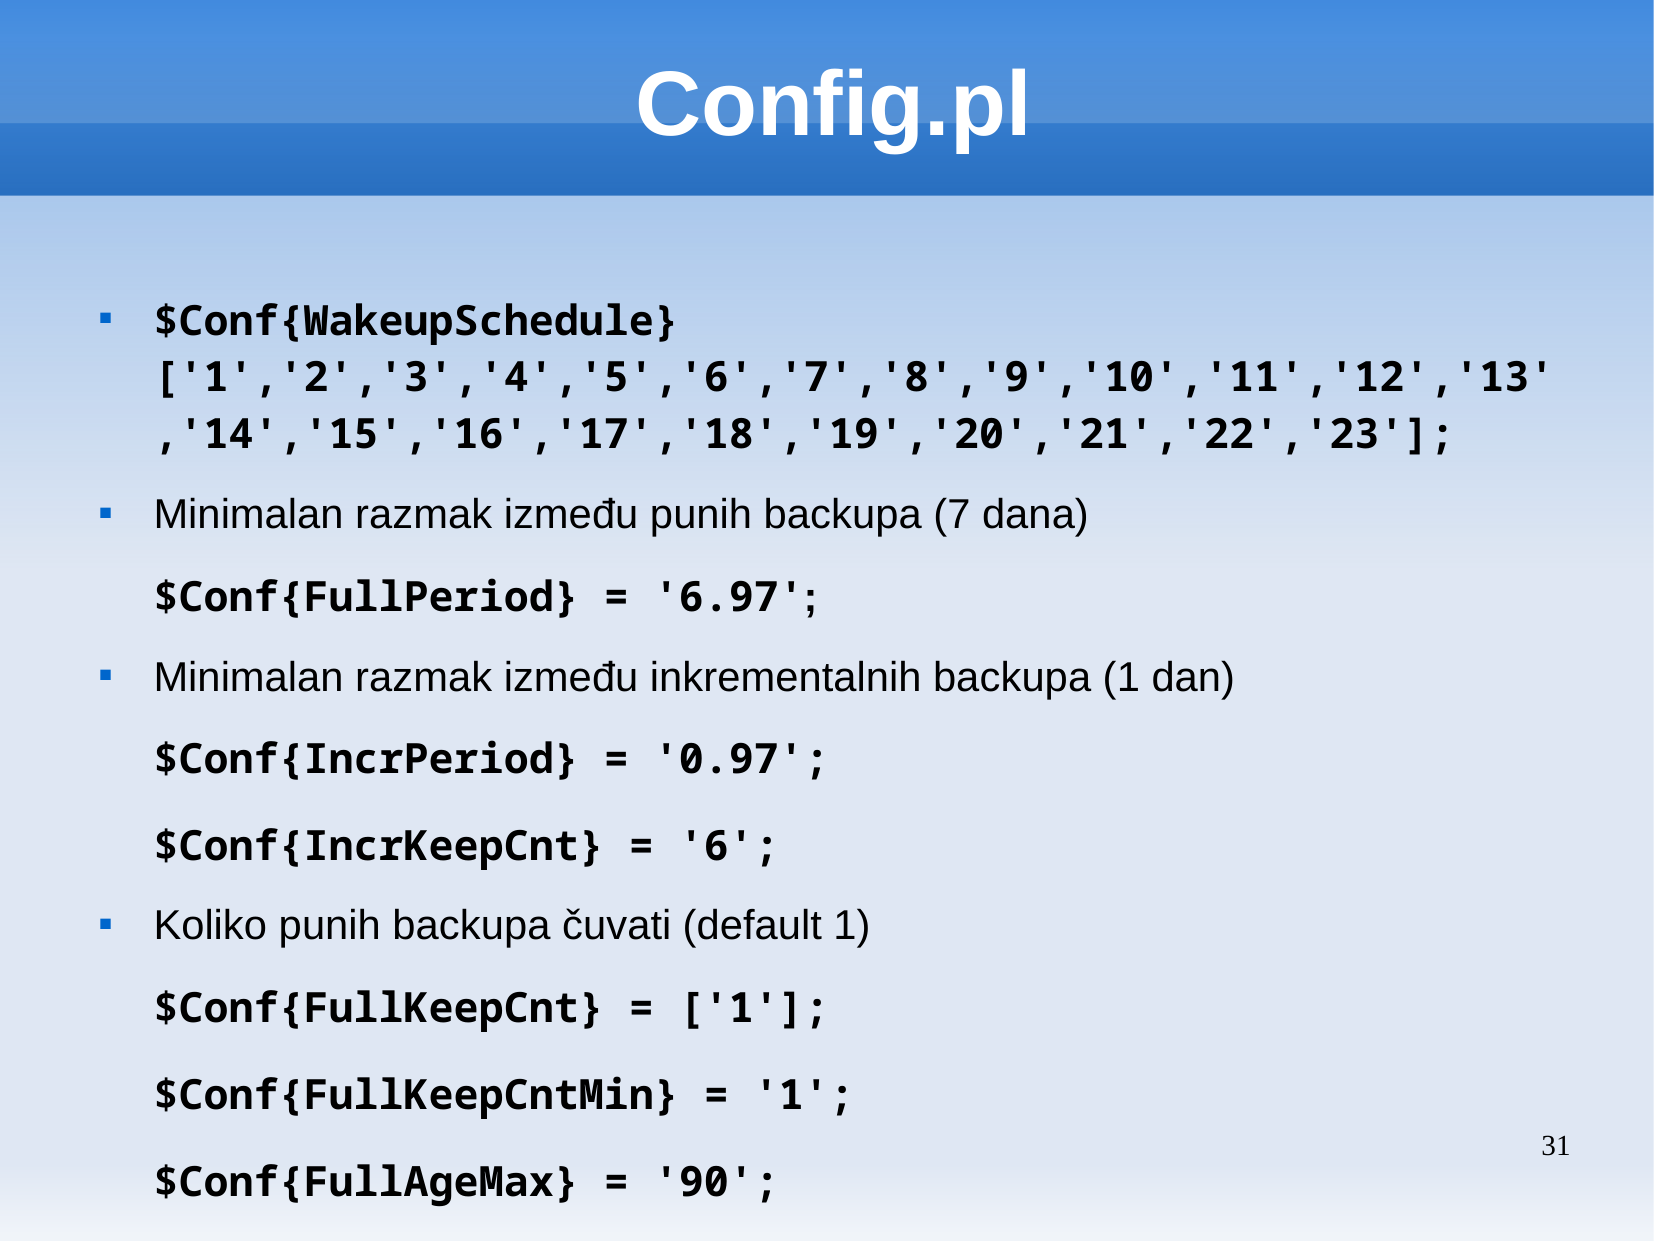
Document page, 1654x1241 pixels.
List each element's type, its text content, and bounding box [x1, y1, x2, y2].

list $Conf{WakeupSchedule}['1','2','3','4','5','6','7','8','9','10','11','12','13','14','15','16','17','18','19','20','21','22','23']; Minimalan razmak između punih backupa (7 dana) $Conf{FullPeriod} = '6.97'; Minimalan razmak između inkrementalnih backupa (1 dan) $Conf{IncrPeriod} = '0.97'; $Conf{IncrKeepCnt} = '6'; Koliko punih backupa čuvati (default 1) $Conf{FullKeepCnt} = ['1']; $Conf{FullKeepCntMin} = '1'; $Conf{FullAgeMax} = '90'; [82, 290, 1571, 1187]
title Config.pl [76, 7, 1565, 200]
picture [0, 0, 1654, 1241]
